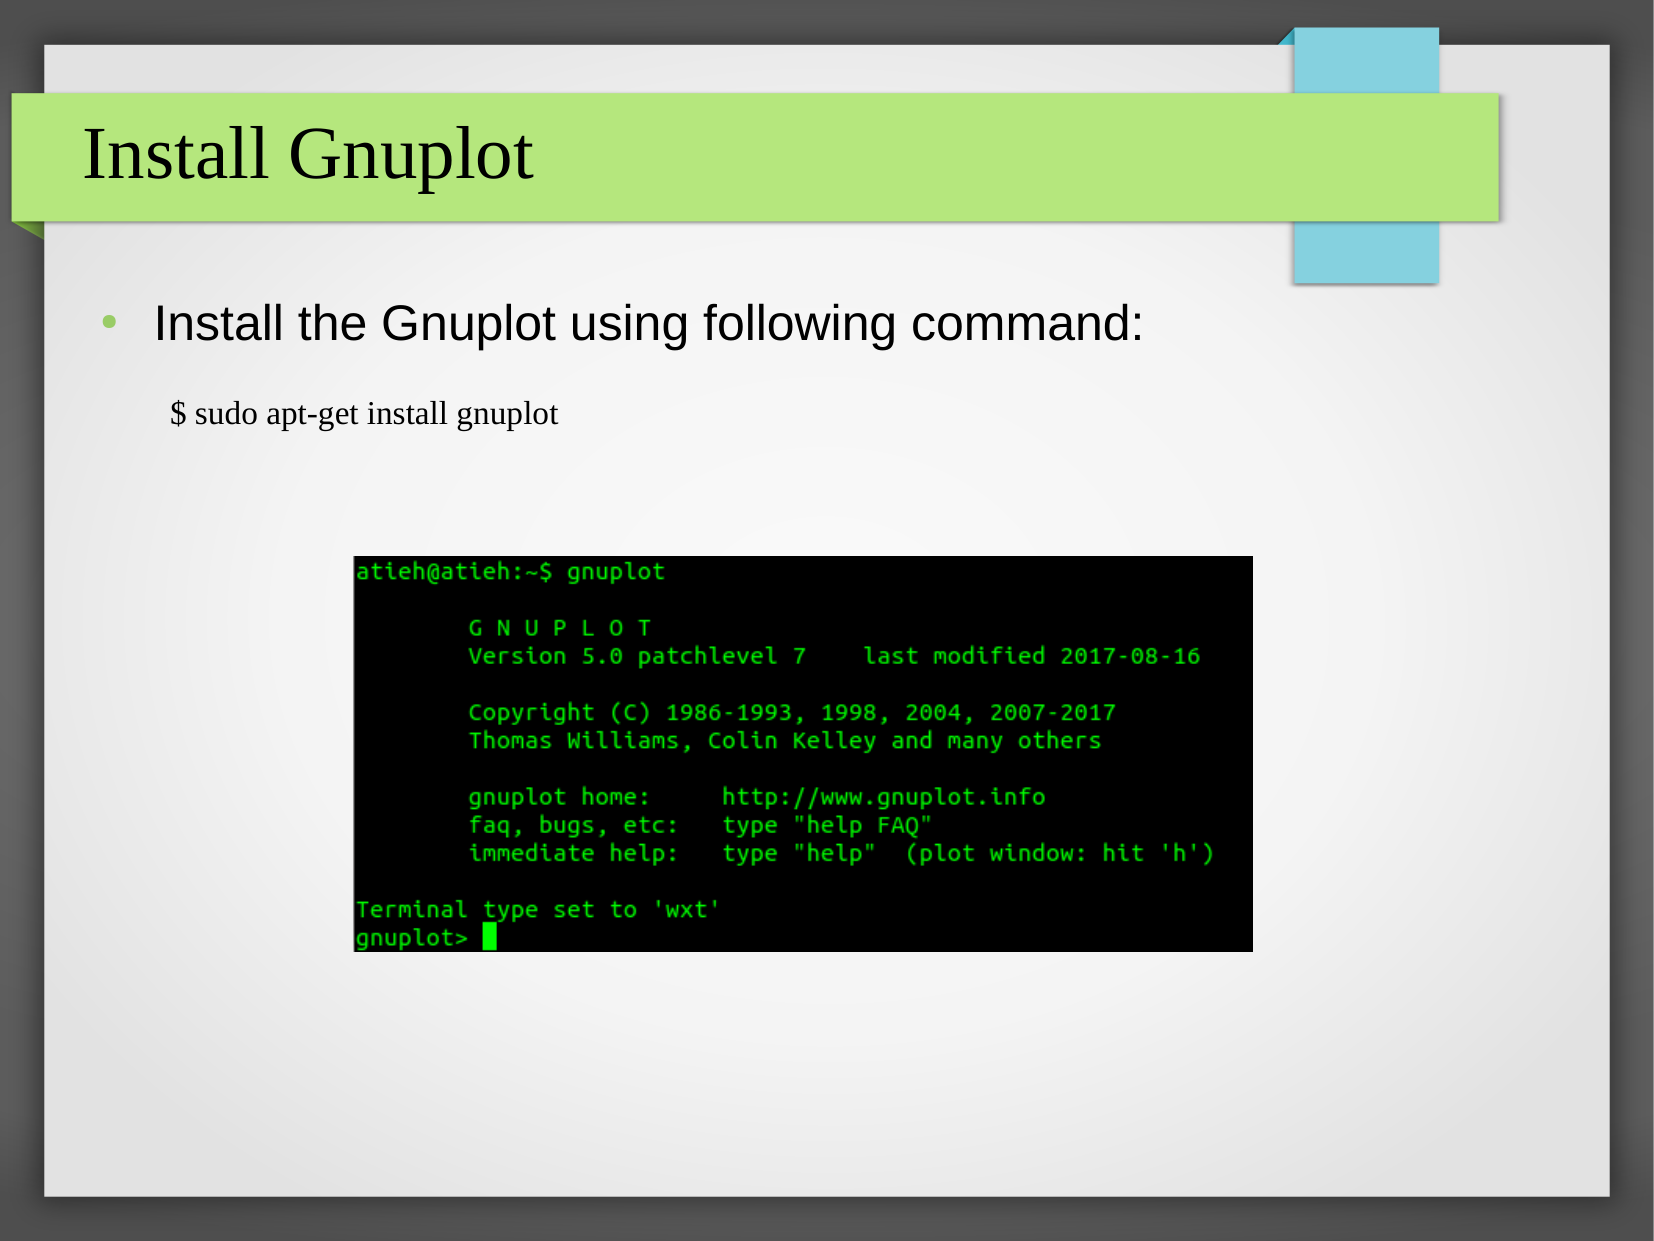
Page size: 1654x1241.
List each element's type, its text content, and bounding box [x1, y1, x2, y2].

text_box $ sudo apt-get install gnuplot [155, 387, 664, 445]
list Install the Gnuplot using following command: [82, 295, 1571, 1015]
picture [0, 0, 1654, 1241]
title Install Gnuplot [82, 94, 1264, 213]
